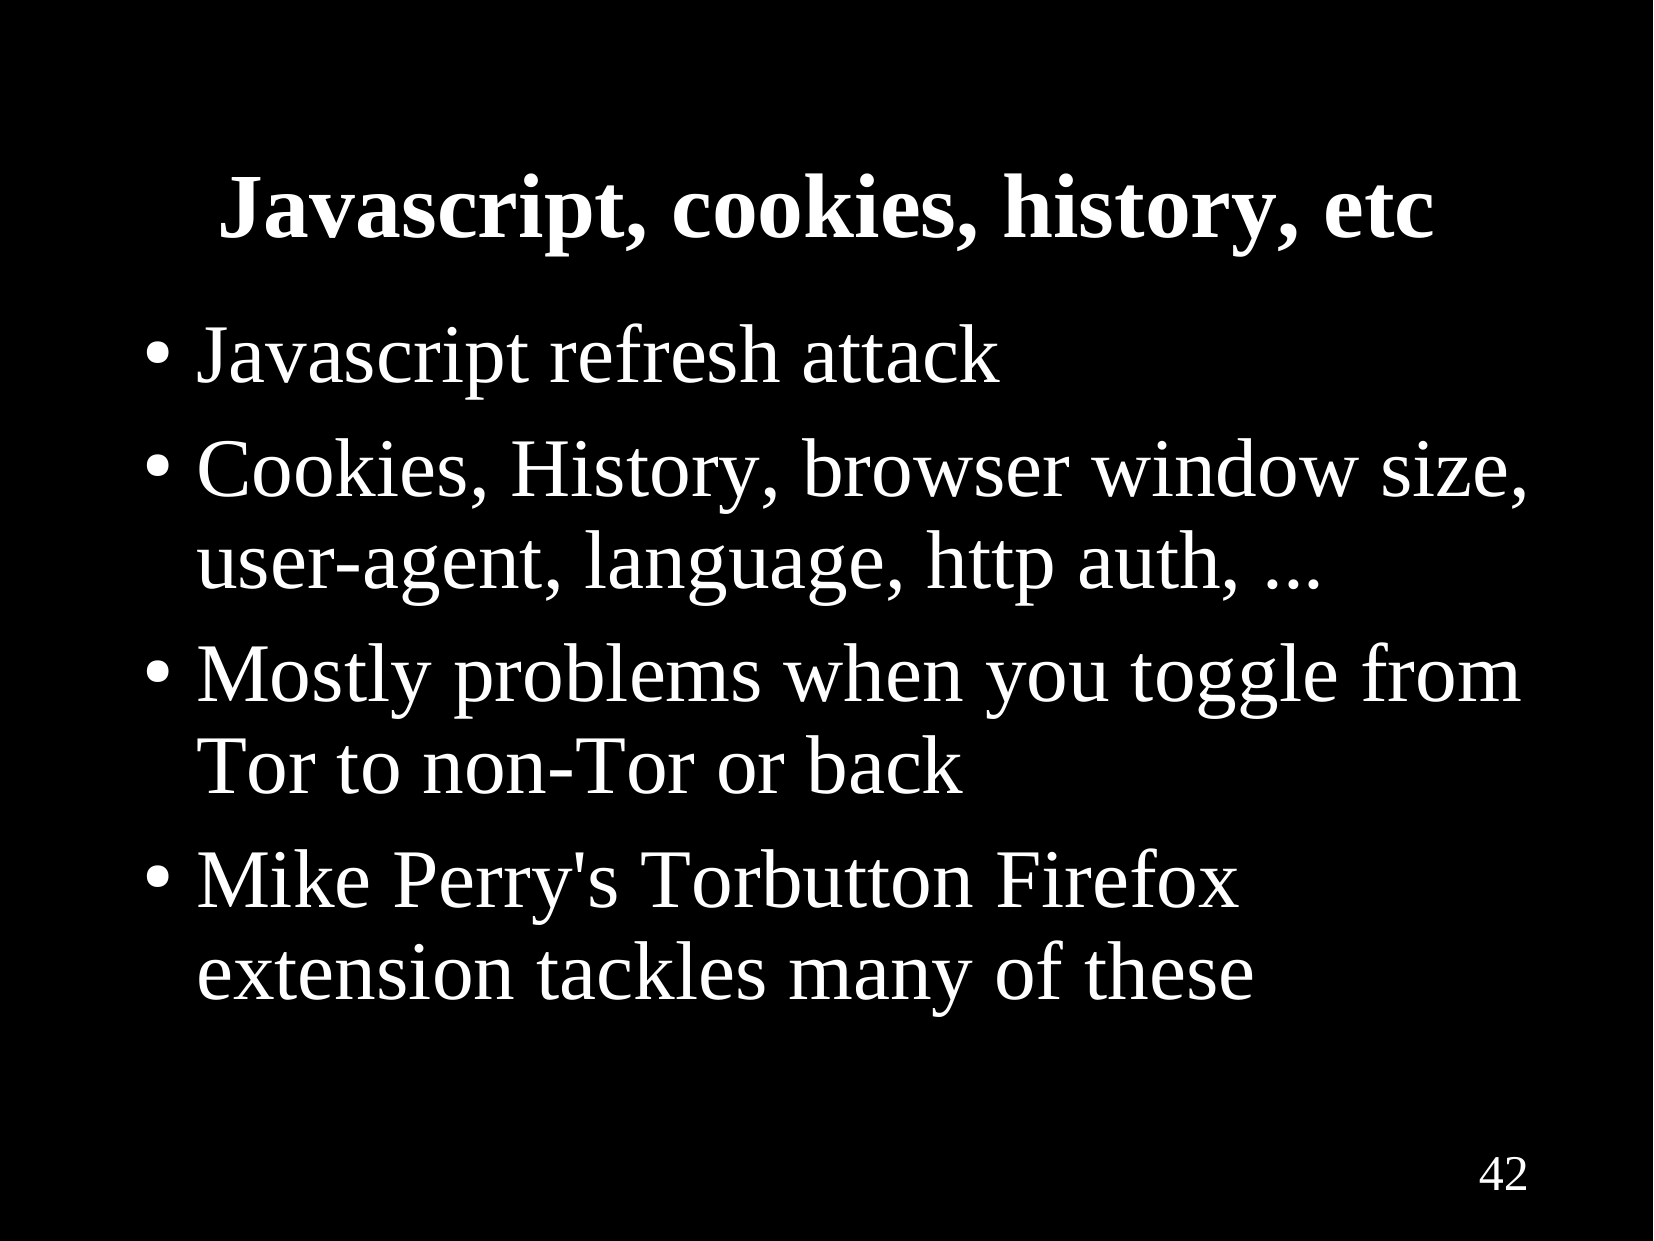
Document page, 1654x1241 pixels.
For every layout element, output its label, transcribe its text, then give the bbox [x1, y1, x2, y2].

title Javascript, cookies, history, etc [121, 103, 1534, 311]
list Javascript refresh attack Cookies, History, browser window size, user-agent, language, http auth, ... Mostly problems when you toggle from Tor to non-Tor or back Mike Perry's Torbutton Firefox extension tackles many of these [125, 308, 1537, 1090]
